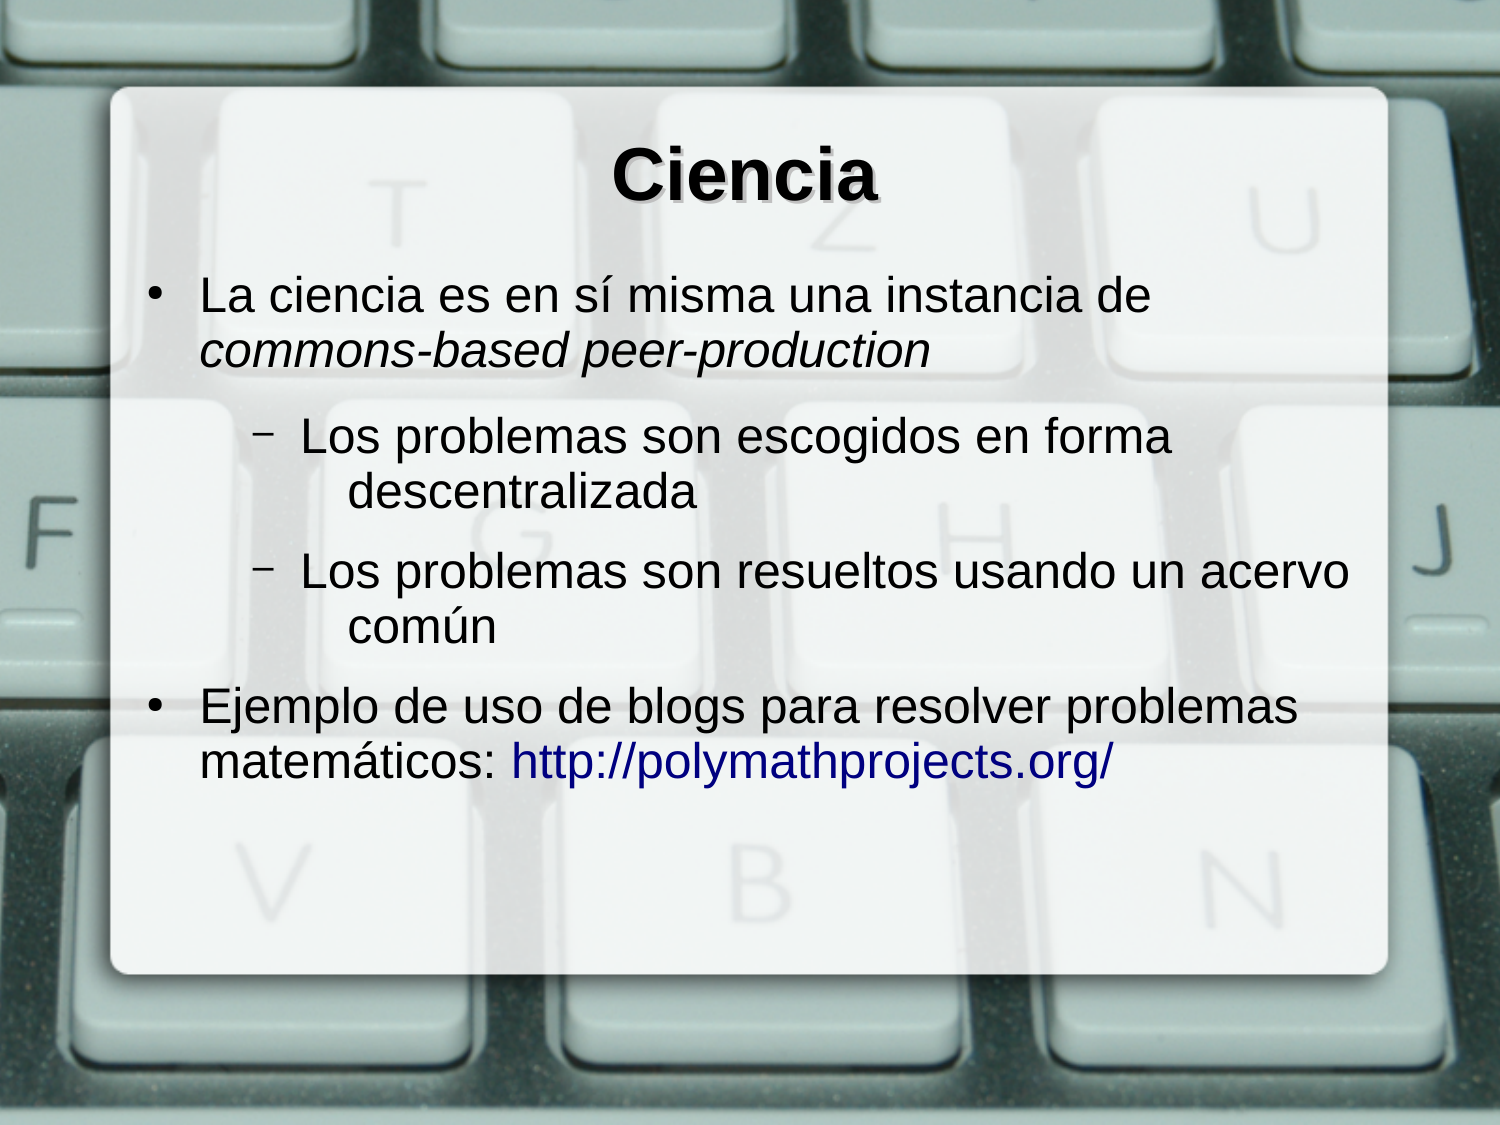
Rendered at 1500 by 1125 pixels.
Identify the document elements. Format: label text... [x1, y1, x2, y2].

picture [0, 0, 1500, 1125]
list La ciencia es en sí misma una instancia de commons-based peer-production Los problemas son escogidos en forma descentralizada Los problemas son resueltos usando un acervo común Ejemplo de uso de blogs para resolver problemas matemáticos: http://polymathprojects.org/ [128, 266, 1397, 1007]
title Ciencia [123, 106, 1367, 242]
